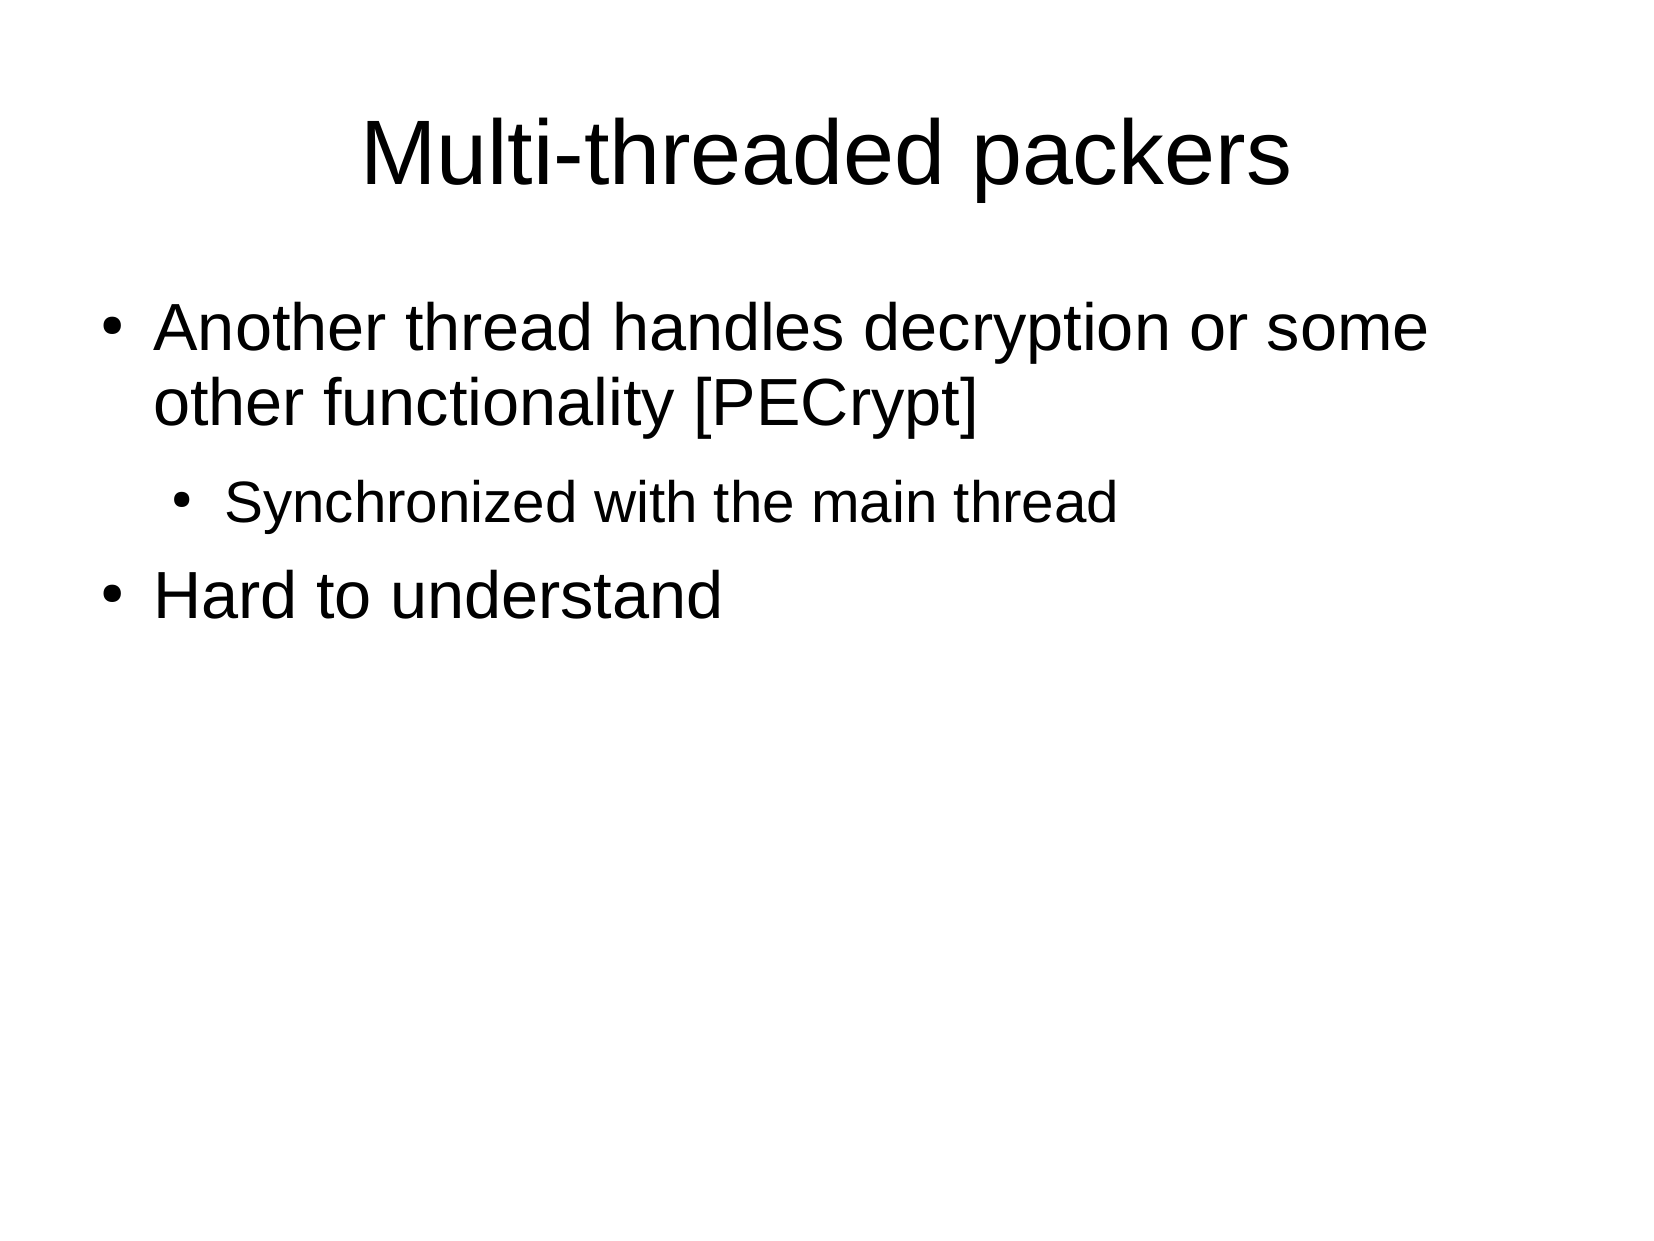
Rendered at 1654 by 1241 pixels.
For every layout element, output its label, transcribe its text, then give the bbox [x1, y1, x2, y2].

title Multi-threaded packers [82, 49, 1571, 257]
list Another thread handles decryption or some other functionality [PECrypt] Synchronized with the main thread Hard to understand [82, 290, 1571, 1109]
